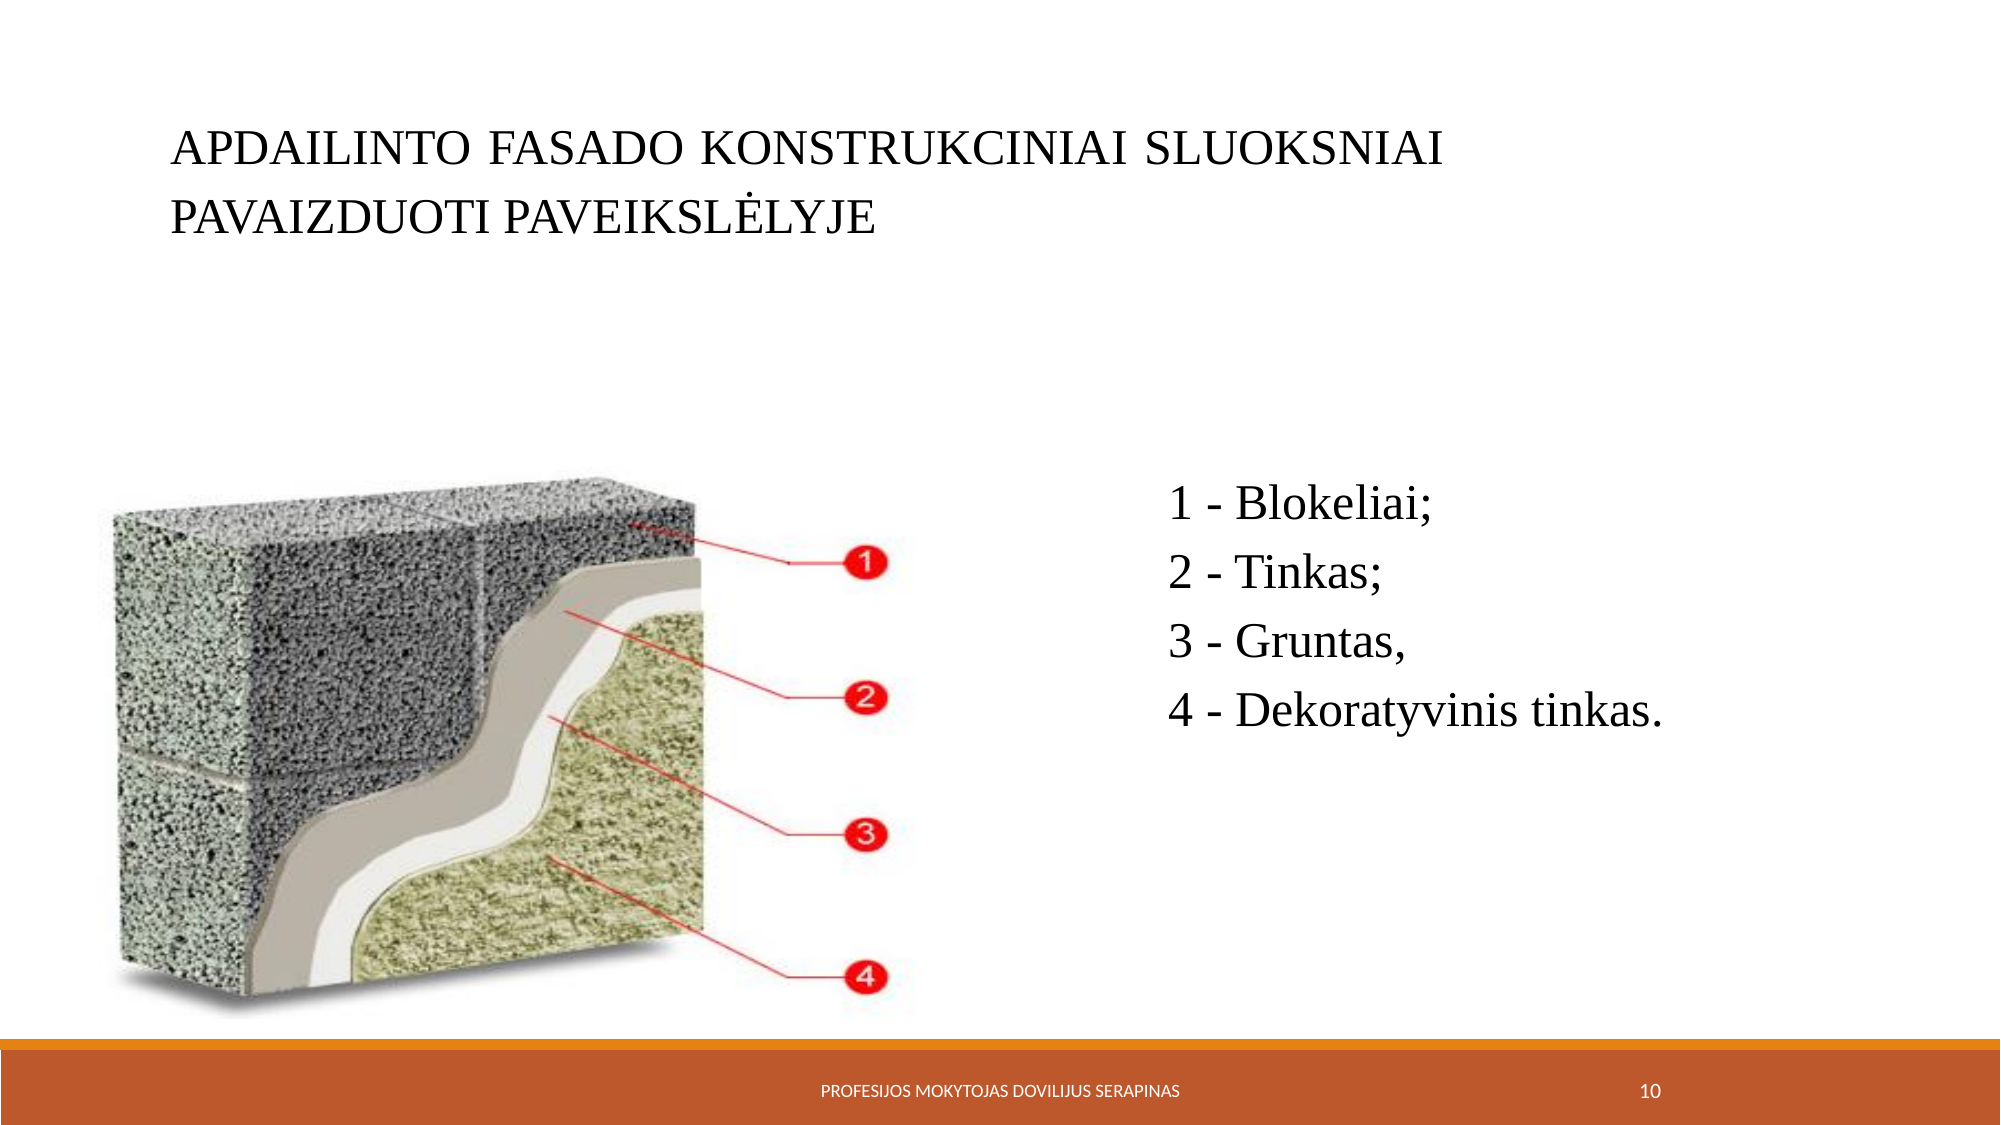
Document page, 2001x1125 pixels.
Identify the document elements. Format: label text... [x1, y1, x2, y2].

text_box 1 - Blokeliai; 2 - Tinkas; 3 - Gruntas, 4 - Dekoratyvinis tinkas. [1154, 453, 1778, 744]
text_box Profesijos Mokytojas Dovilijus Serapinas [604, 1059, 1396, 1120]
text_box [1624, 1059, 1840, 1120]
picture [63, 453, 959, 1019]
text_box APDAILINTO FASADO KONSTRUKCINIAI SLUOKSNIAI PAVAIZDUOTI PAVEIKSLĖLYJE [155, 99, 1763, 252]
